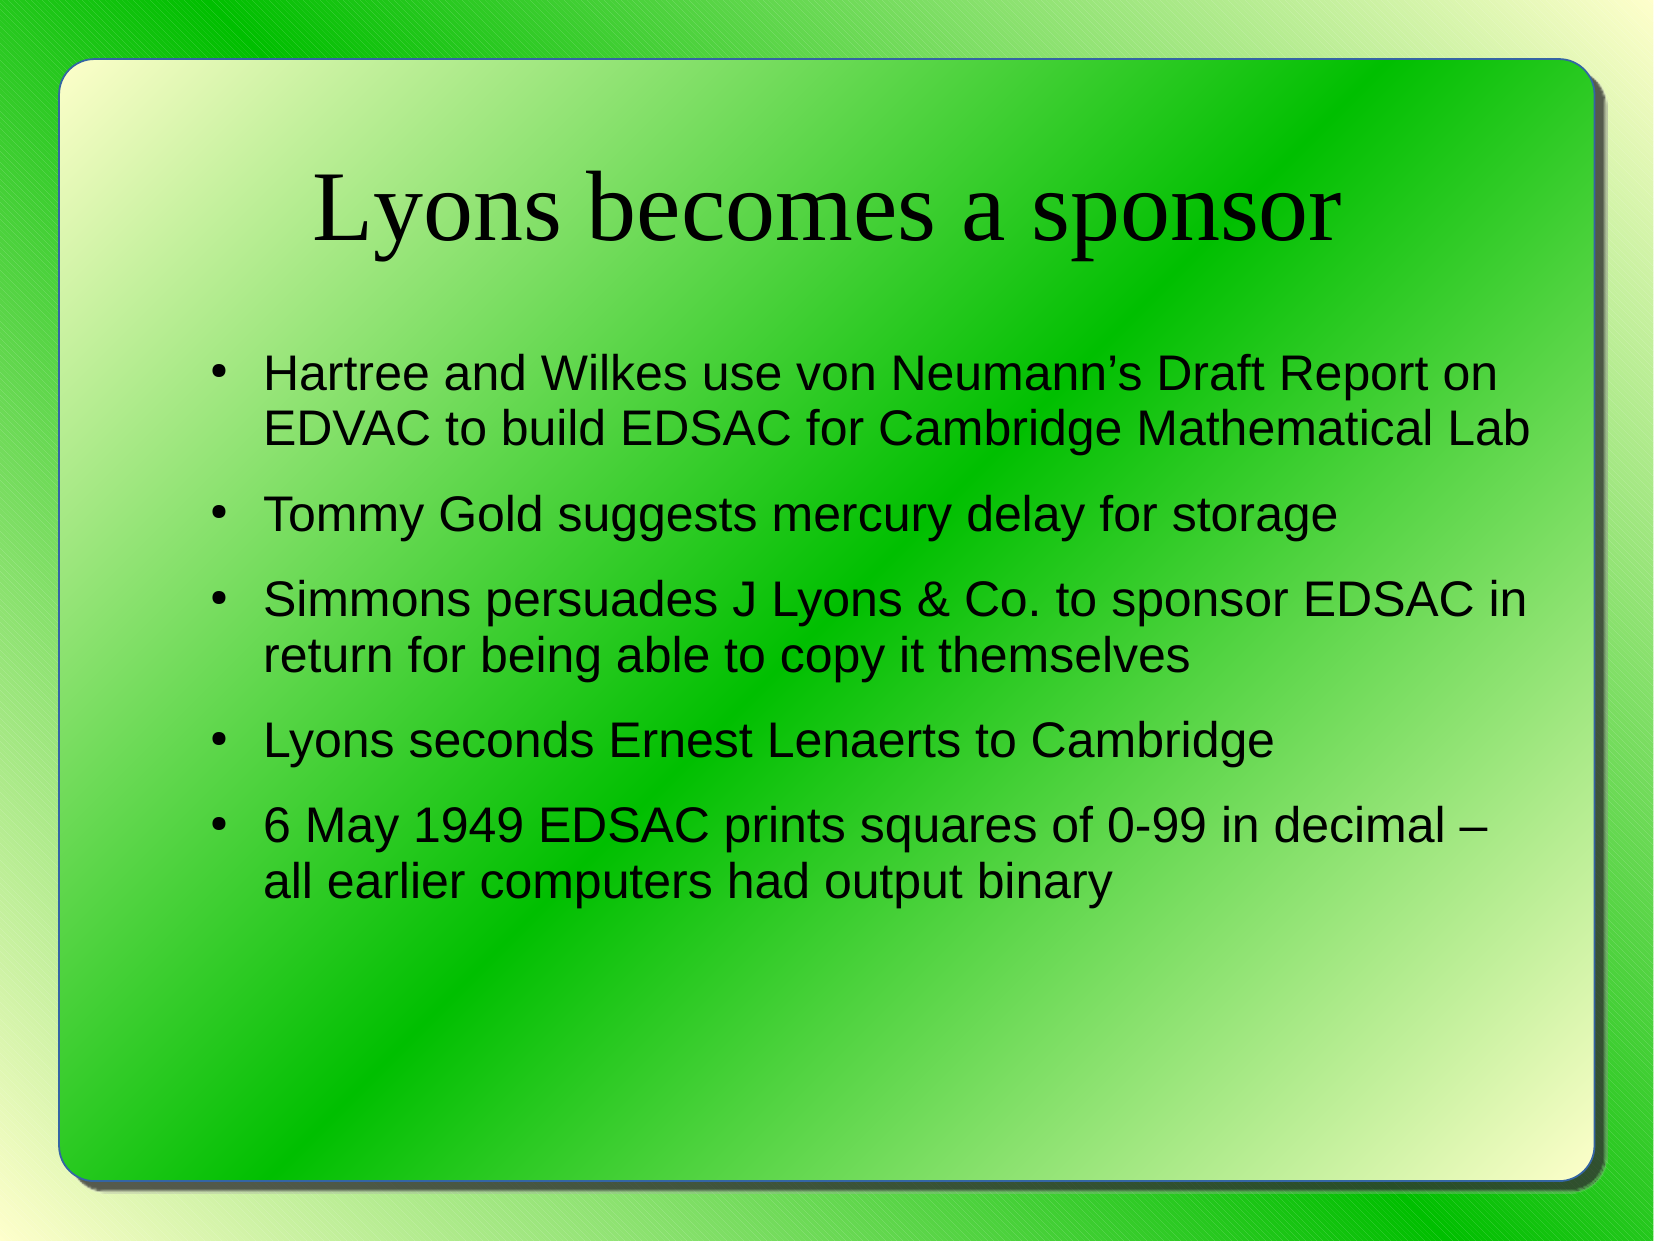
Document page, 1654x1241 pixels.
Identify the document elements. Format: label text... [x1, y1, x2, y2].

list Hartree and Wilkes use von Neumann’s Draft Report on EDVAC to build EDSAC for Cambridge Mathematical Lab Tommy Gold suggests mercury delay for storage Simmons persuades J Lyons & Co. to sponsor EDSAC in return for being able to copy it themselves Lyons seconds Ernest Lenaerts to Cambridge 6 May 1949 EDSAC prints squares of 0-99 in decimal – all earlier computers had output binary [121, 344, 1534, 1127]
title Lyons becomes a sponsor [121, 102, 1534, 310]
